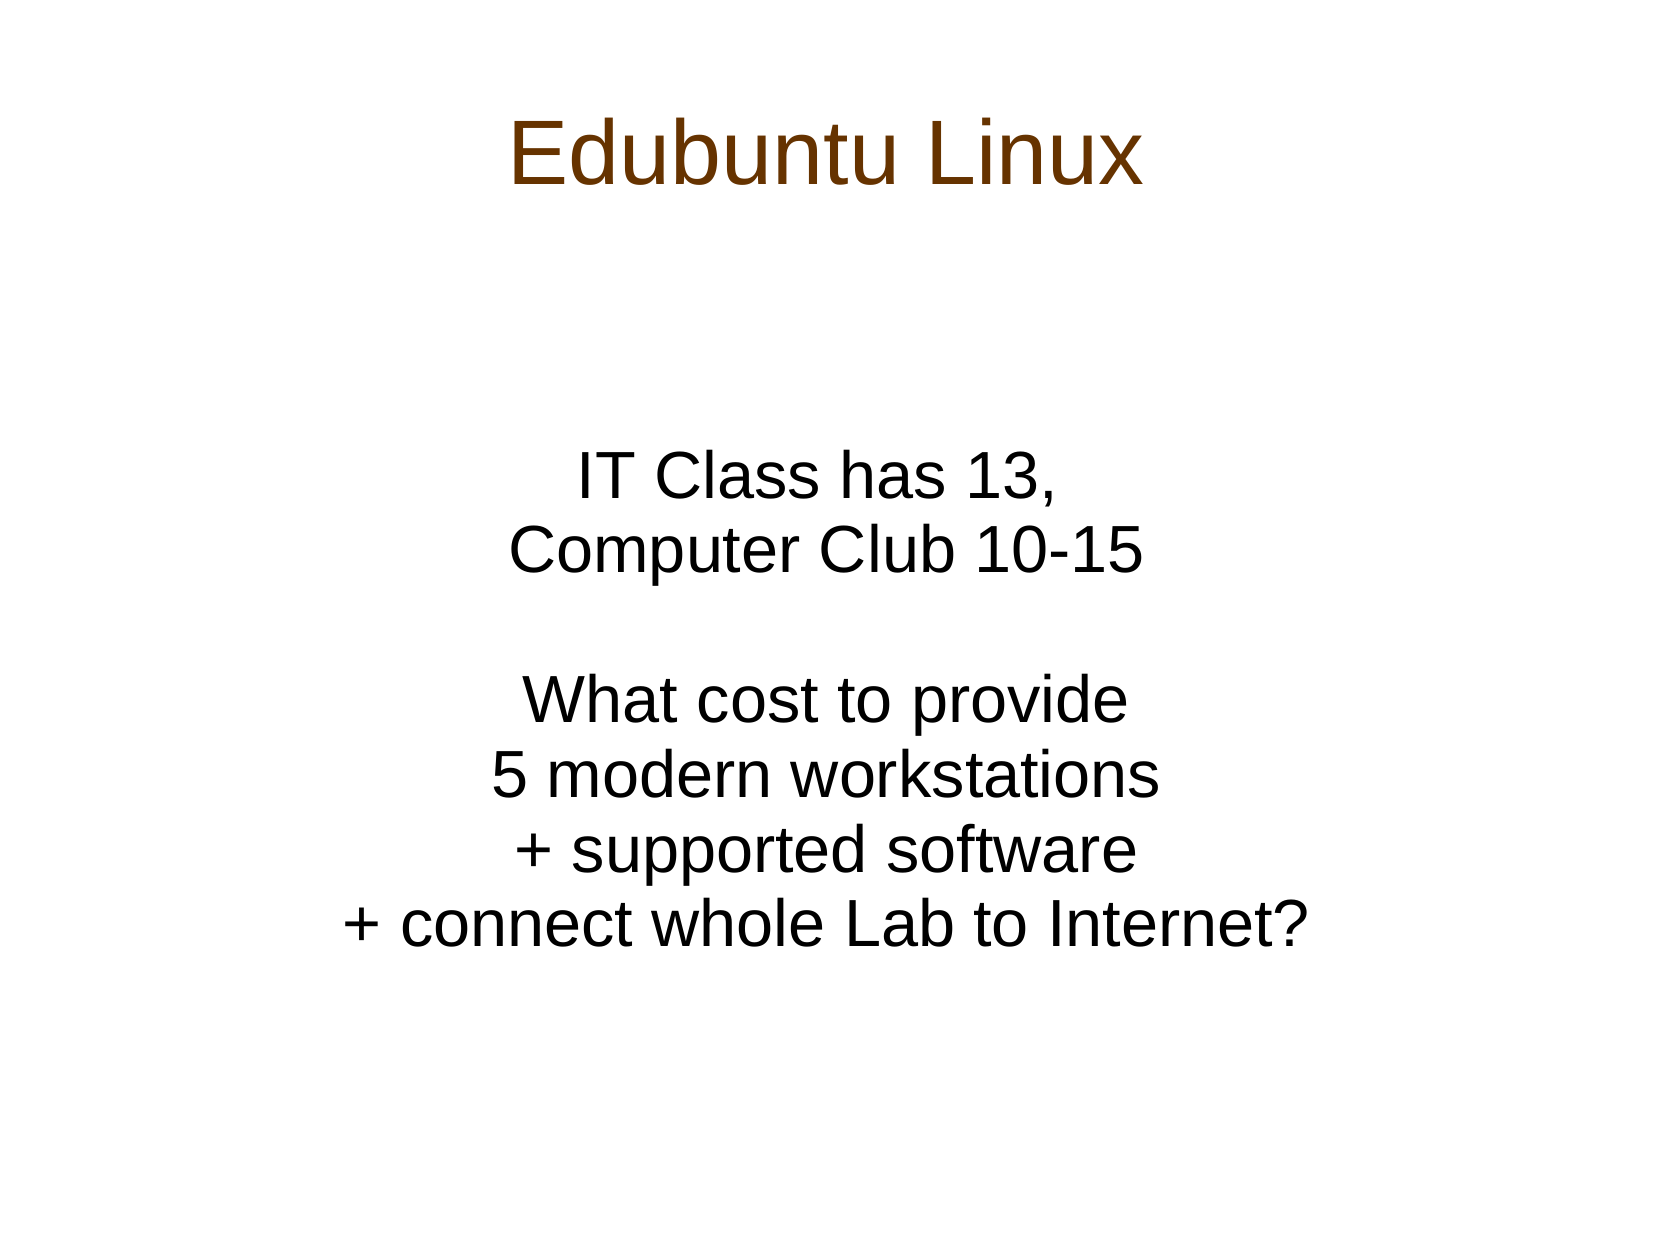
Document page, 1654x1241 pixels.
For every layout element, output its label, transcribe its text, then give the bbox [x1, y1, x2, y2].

subtitle IT Class has 13, Computer Club 10-15 What cost to provide 5 modern workstations + supported software + connect whole Lab to Internet? [82, 290, 1571, 1109]
title Edubuntu Linux [82, 49, 1571, 257]
